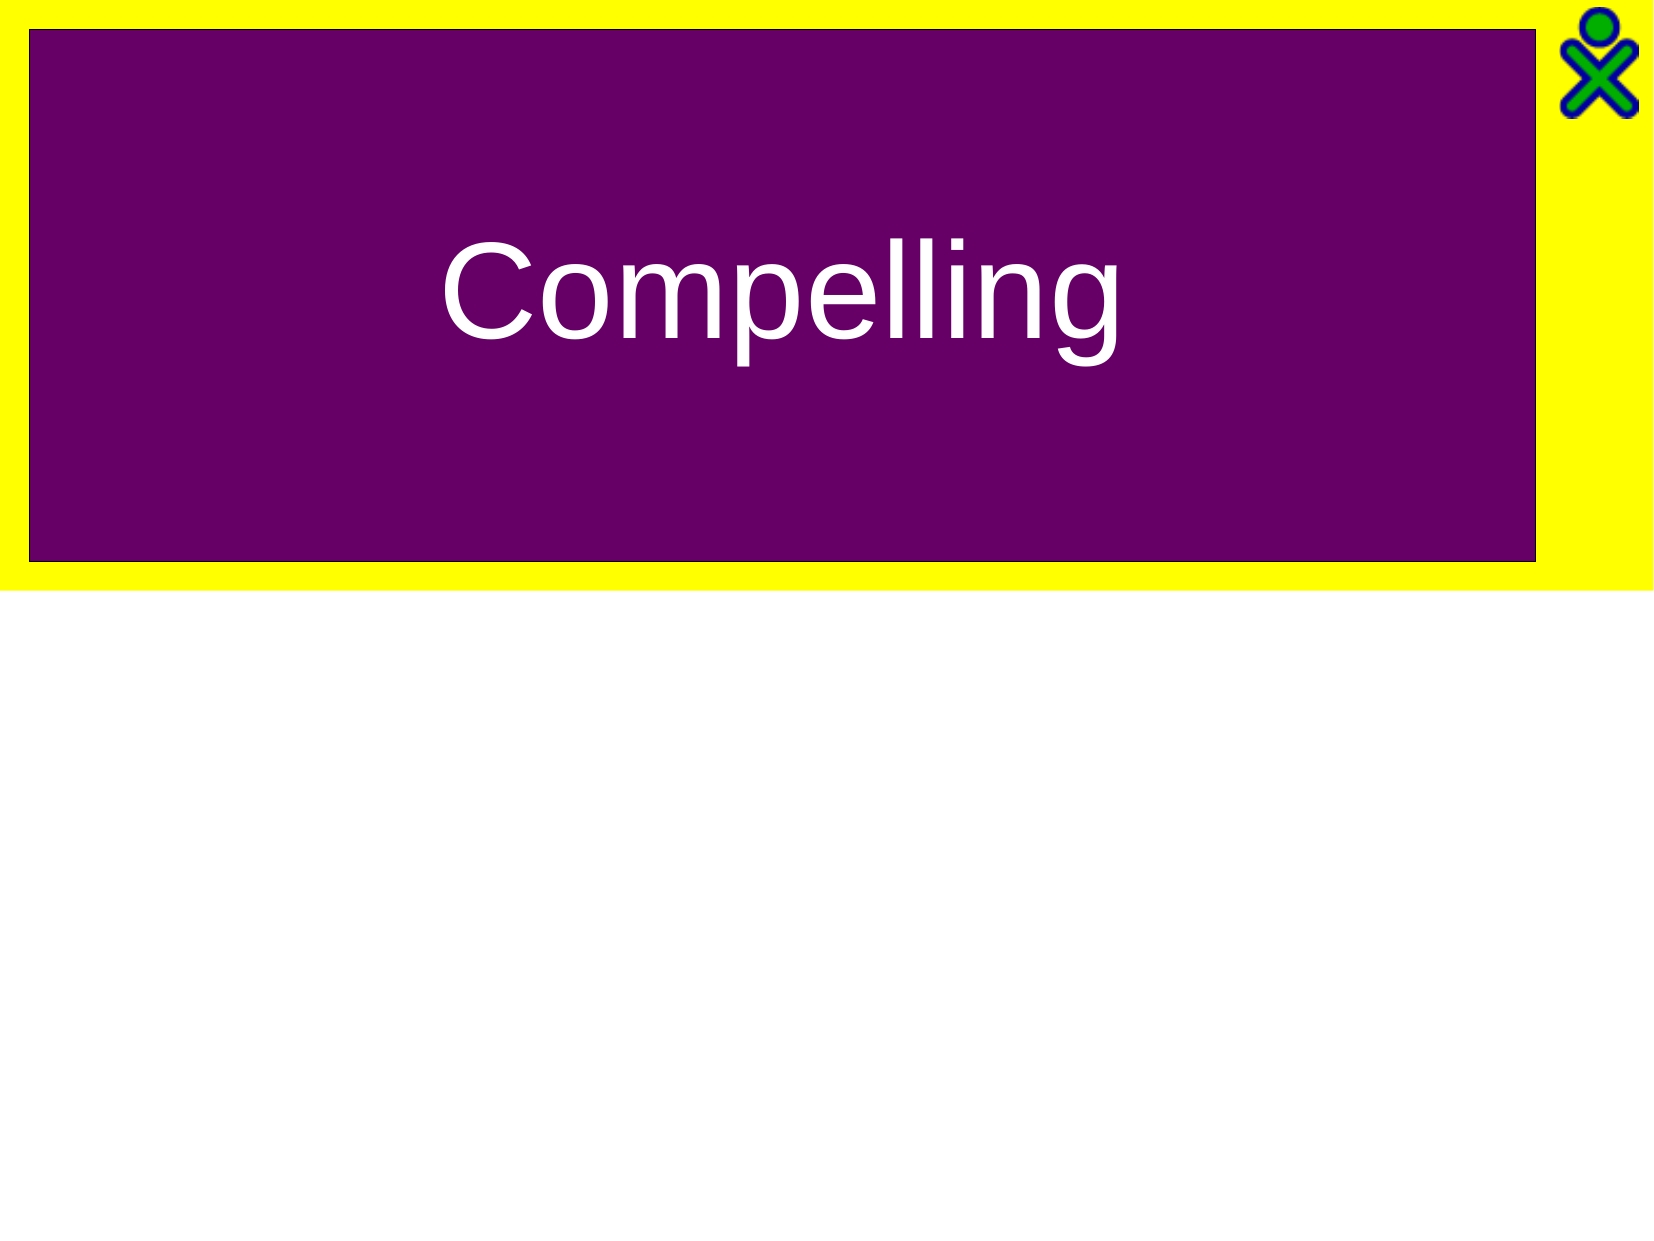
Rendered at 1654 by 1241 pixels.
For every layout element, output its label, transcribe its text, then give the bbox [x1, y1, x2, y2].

picture [1559, 7, 1639, 119]
title Compelling [59, 49, 1506, 532]
